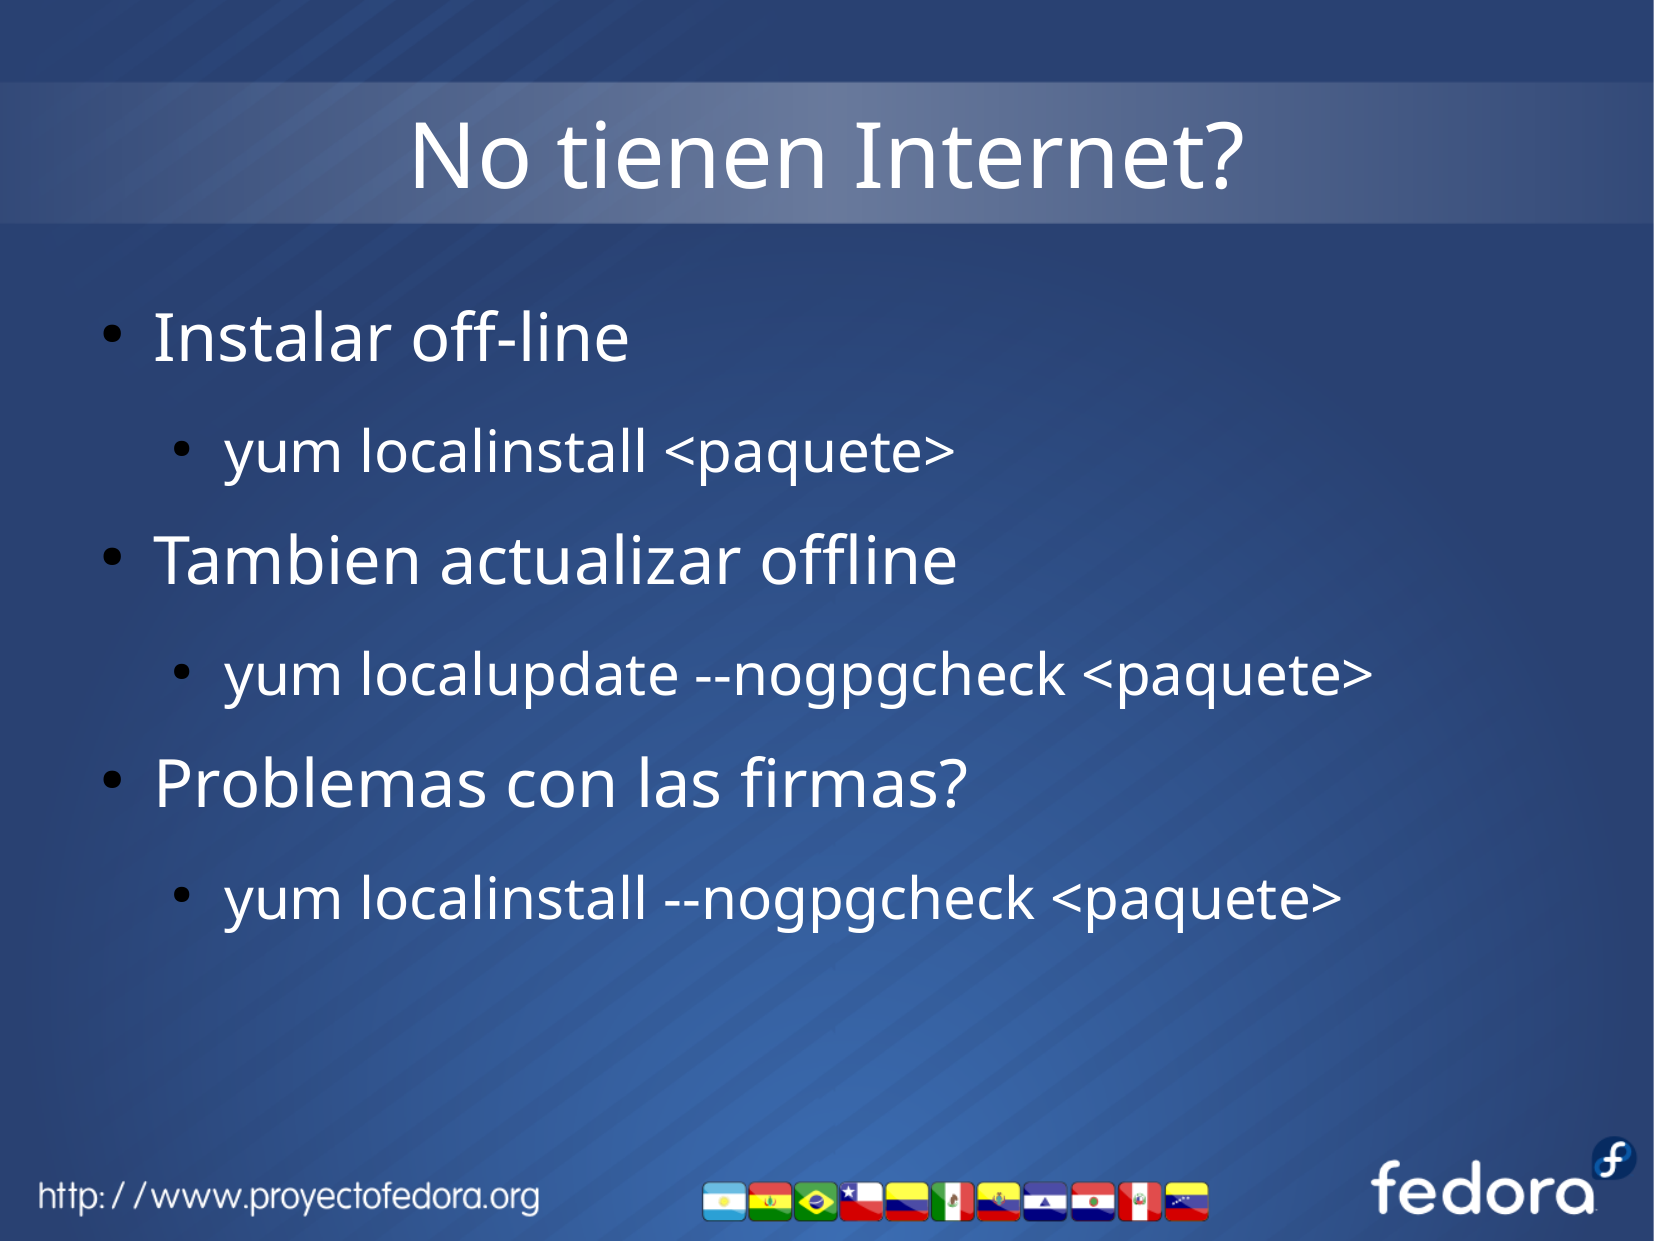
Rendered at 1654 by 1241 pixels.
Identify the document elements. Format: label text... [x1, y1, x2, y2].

list Instalar off-line yum localinstall <paquete> Tambien actualizar offline yum localupdate --nogpgcheck <paquete> Problemas con las firmas? yum localinstall --nogpgcheck <paquete> [82, 290, 1571, 1094]
picture [0, 0, 1654, 1241]
title No tienen Internet? [82, 56, 1571, 250]
